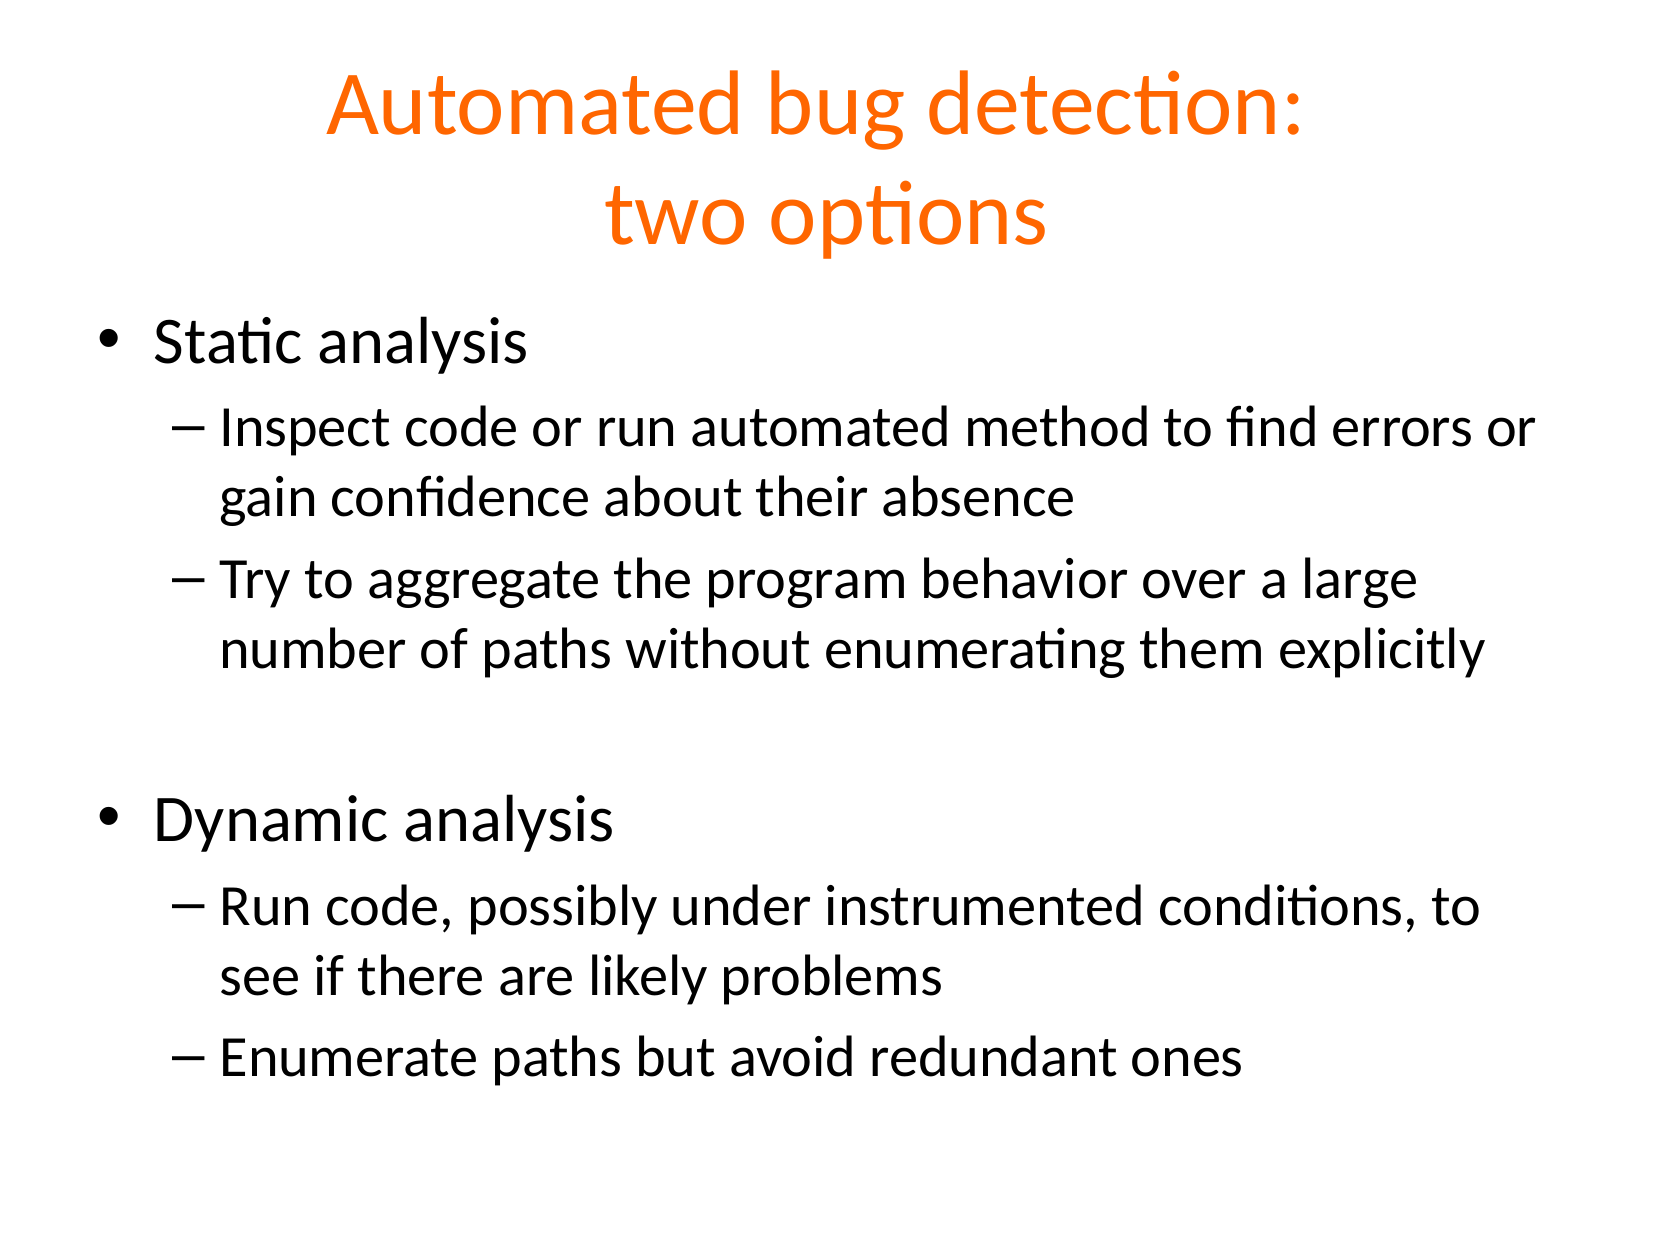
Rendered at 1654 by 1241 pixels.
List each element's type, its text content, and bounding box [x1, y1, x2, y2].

list Static analysis Inspect code or run automated method to find errors or gain confidence about their absence Try to aggregate the program behavior over a large number of paths without enumerating them explicitly Dynamic analysis Run code, possibly under instrumented conditions, to see if there are likely problems Enumerate paths but avoid redundant ones [82, 289, 1571, 1108]
title Automated bug detection: two options [82, 49, 1571, 257]
